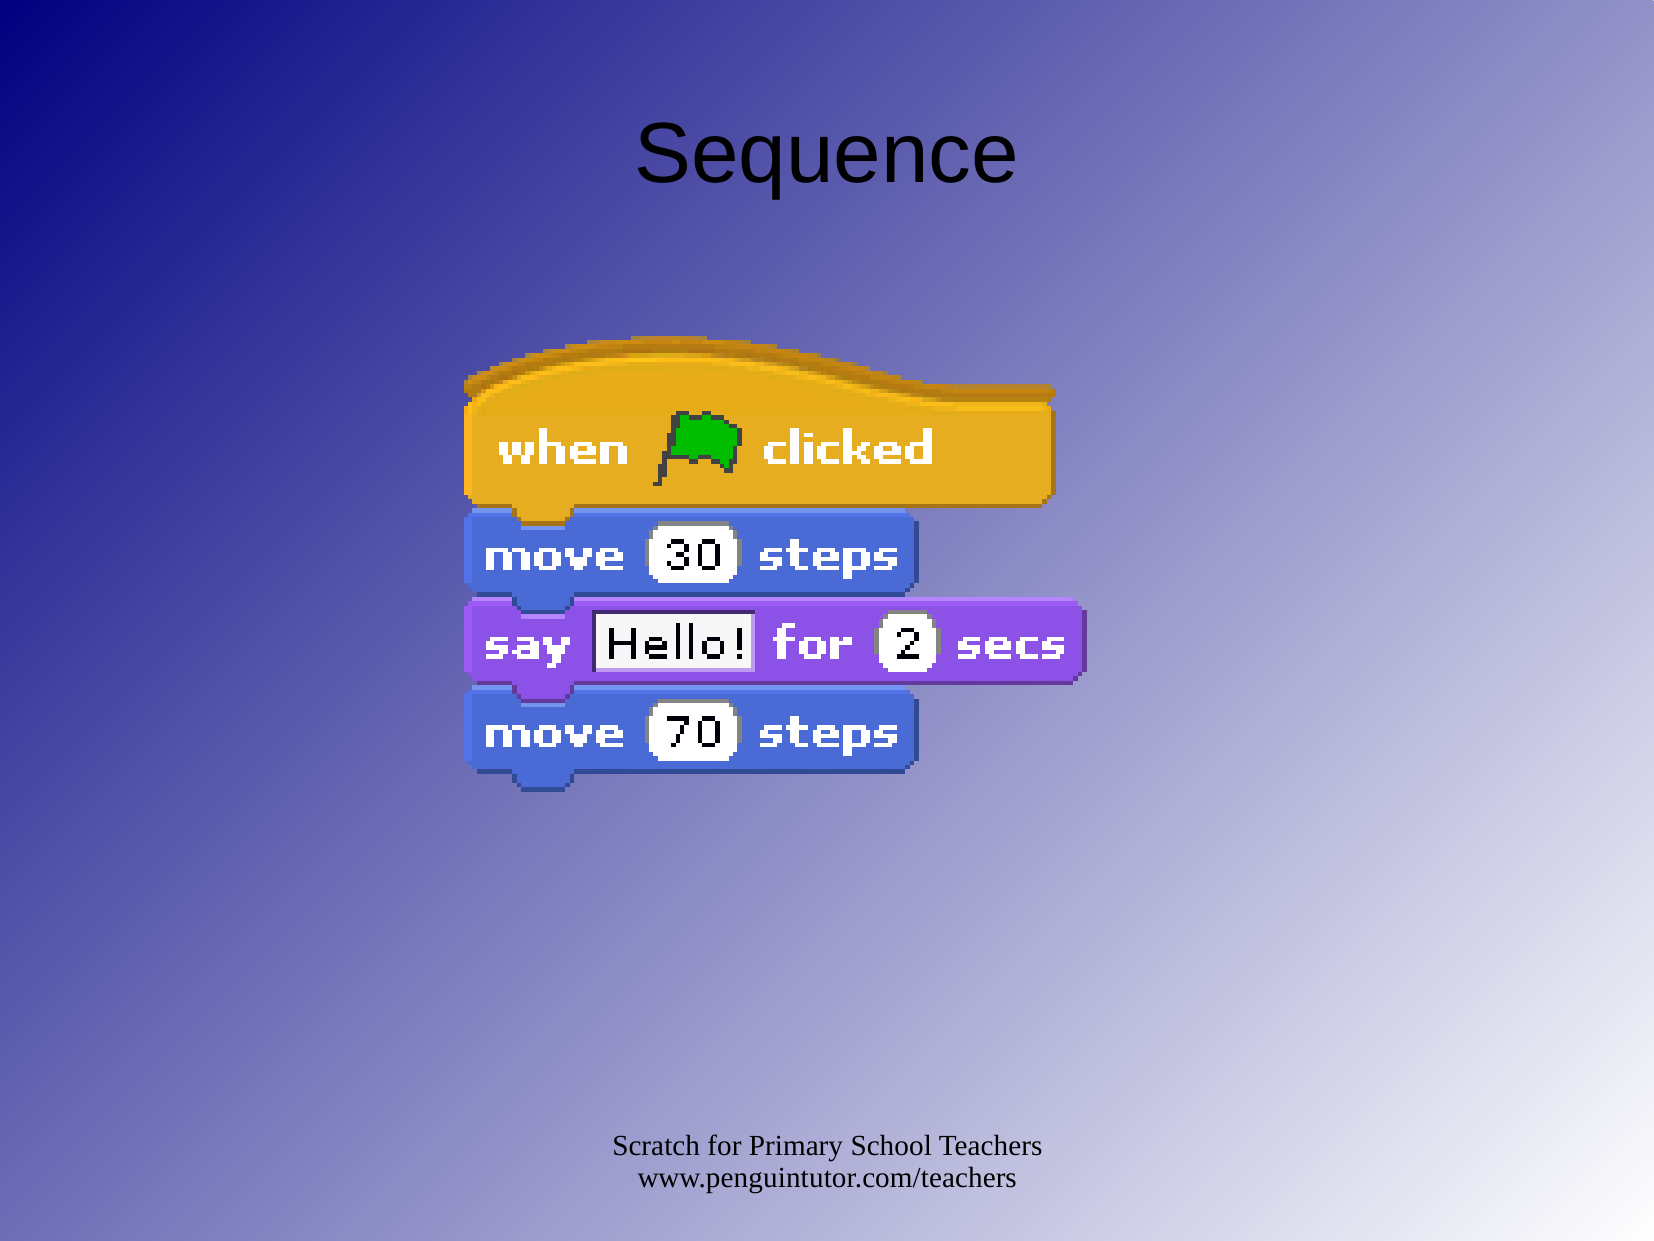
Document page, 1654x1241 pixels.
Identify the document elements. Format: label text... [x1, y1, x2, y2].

picture [464, 336, 1087, 792]
title Sequence [82, 49, 1571, 257]
